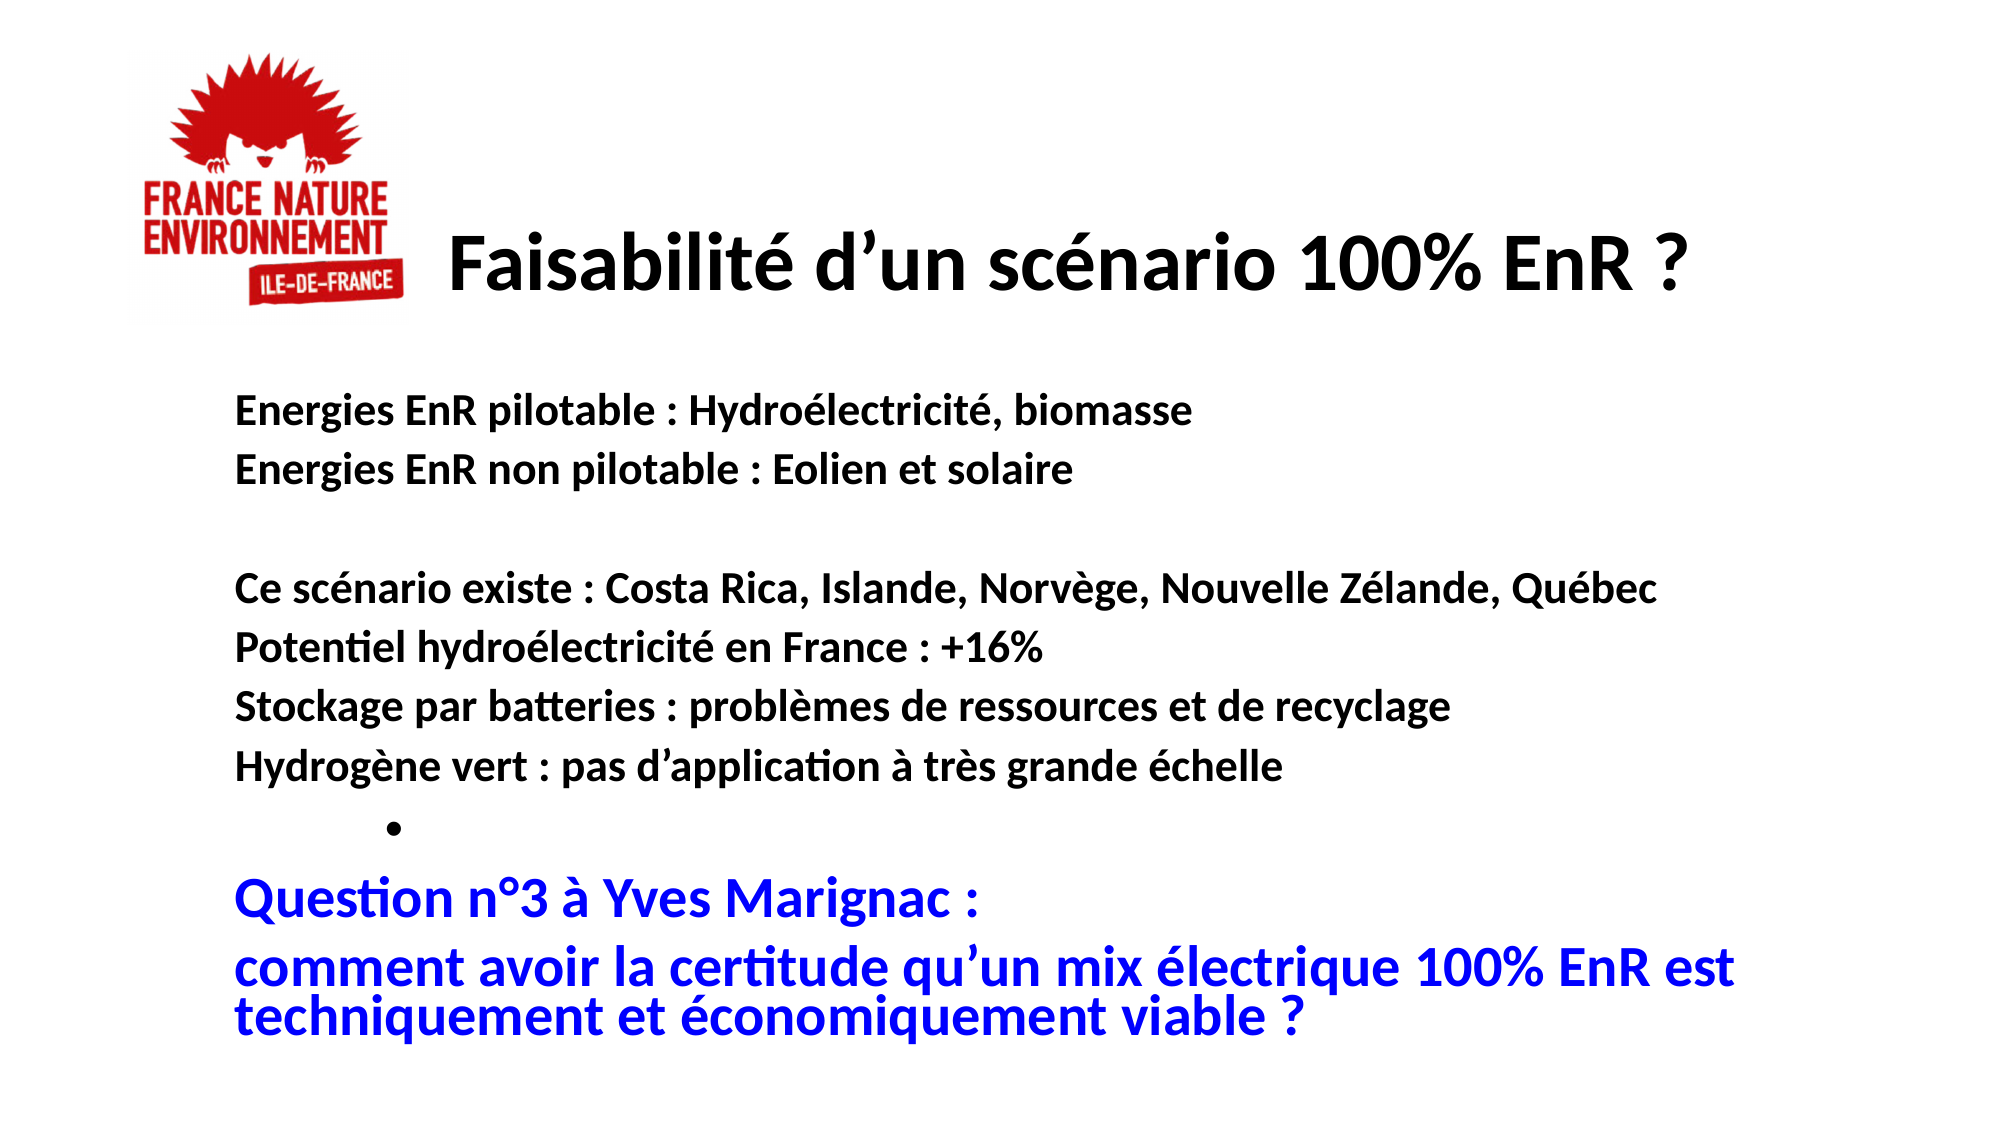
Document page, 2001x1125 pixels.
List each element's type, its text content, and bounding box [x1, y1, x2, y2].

text_box Faisabilité d’un scénario 100% EnR ? Energies EnR pilotable : Hydroélectricité, biomasse Energies EnR non pilotable : Eolien et solaire Ce scénario existe : Costa Rica, Islande, Norvège, Nouvelle Zélande, Québec Potentiel hydroélectricité en France : +16% Stockage par batteries : problèmes de ressources et de recyclage Hydrogène vert : pas d’application à très grande échelle Question n°3 à Yves Marignac : comment avoir la certitude qu’un mix électrique 100% EnR est techniquement et économiquement viable ? [219, 226, 1857, 1075]
picture [127, 50, 409, 325]
